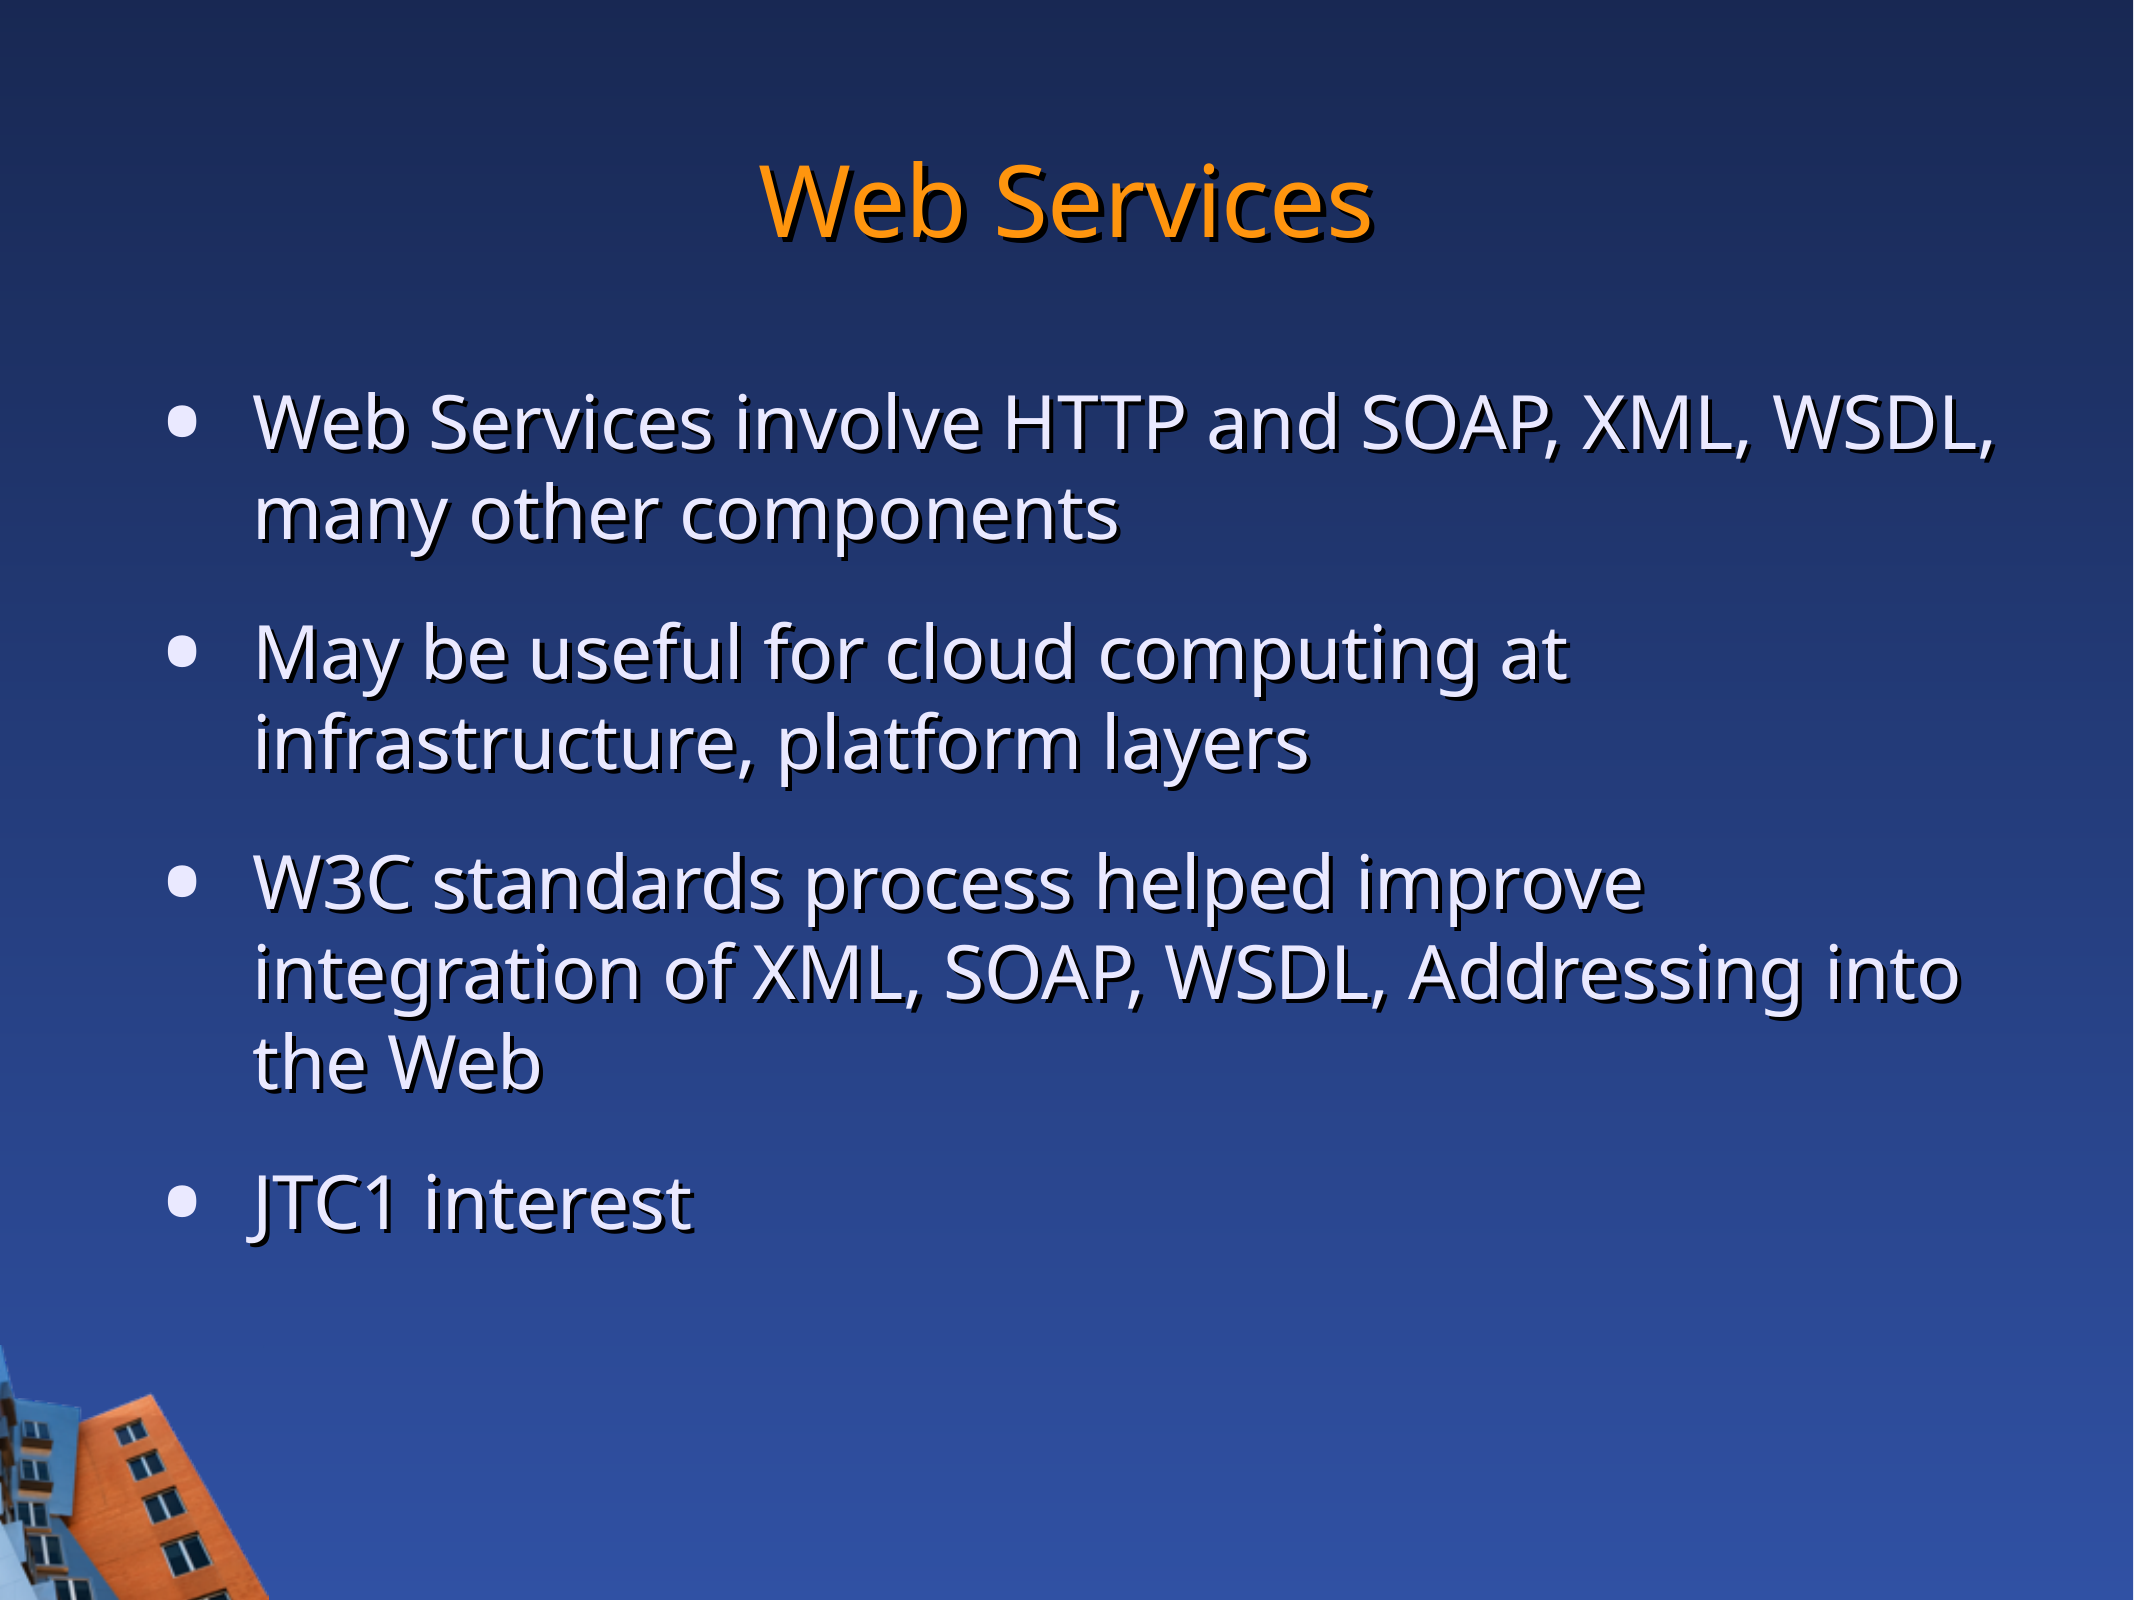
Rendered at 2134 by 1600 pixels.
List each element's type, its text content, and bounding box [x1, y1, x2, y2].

picture [0, 1345, 269, 1600]
list Web Services involve HTTP and SOAP, XML, WSDL, many other components May be useful for cloud computing at infrastructure, platform layers W3C standards process helped improve integration of XML, SOAP, WSDL, Addressing into the Web JTC1 interest [106, 374, 2027, 1155]
title Web Services [106, 71, 2027, 324]
